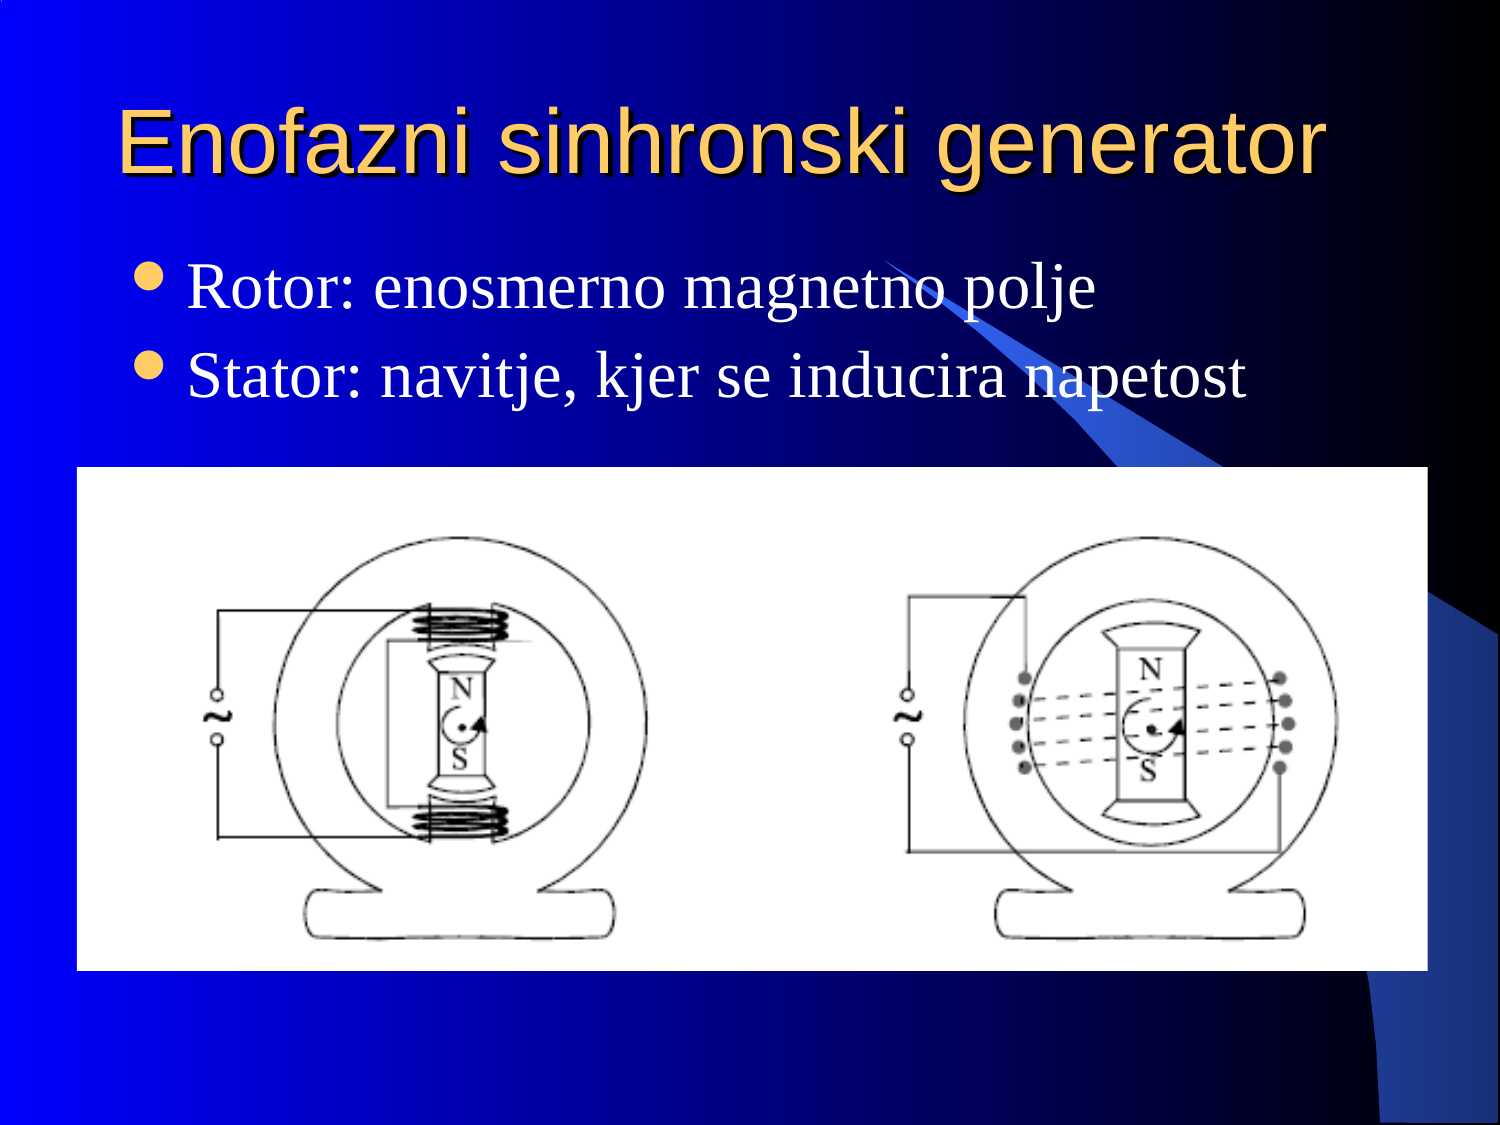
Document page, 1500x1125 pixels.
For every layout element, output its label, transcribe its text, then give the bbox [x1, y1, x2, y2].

text_box [76, 467, 1428, 971]
title Enofazni sinhronski generator [100, 42, 1426, 231]
list Rotor: enosmerno magnetno polje Stator: navitje, kjer se inducira napetost [100, 243, 1376, 445]
